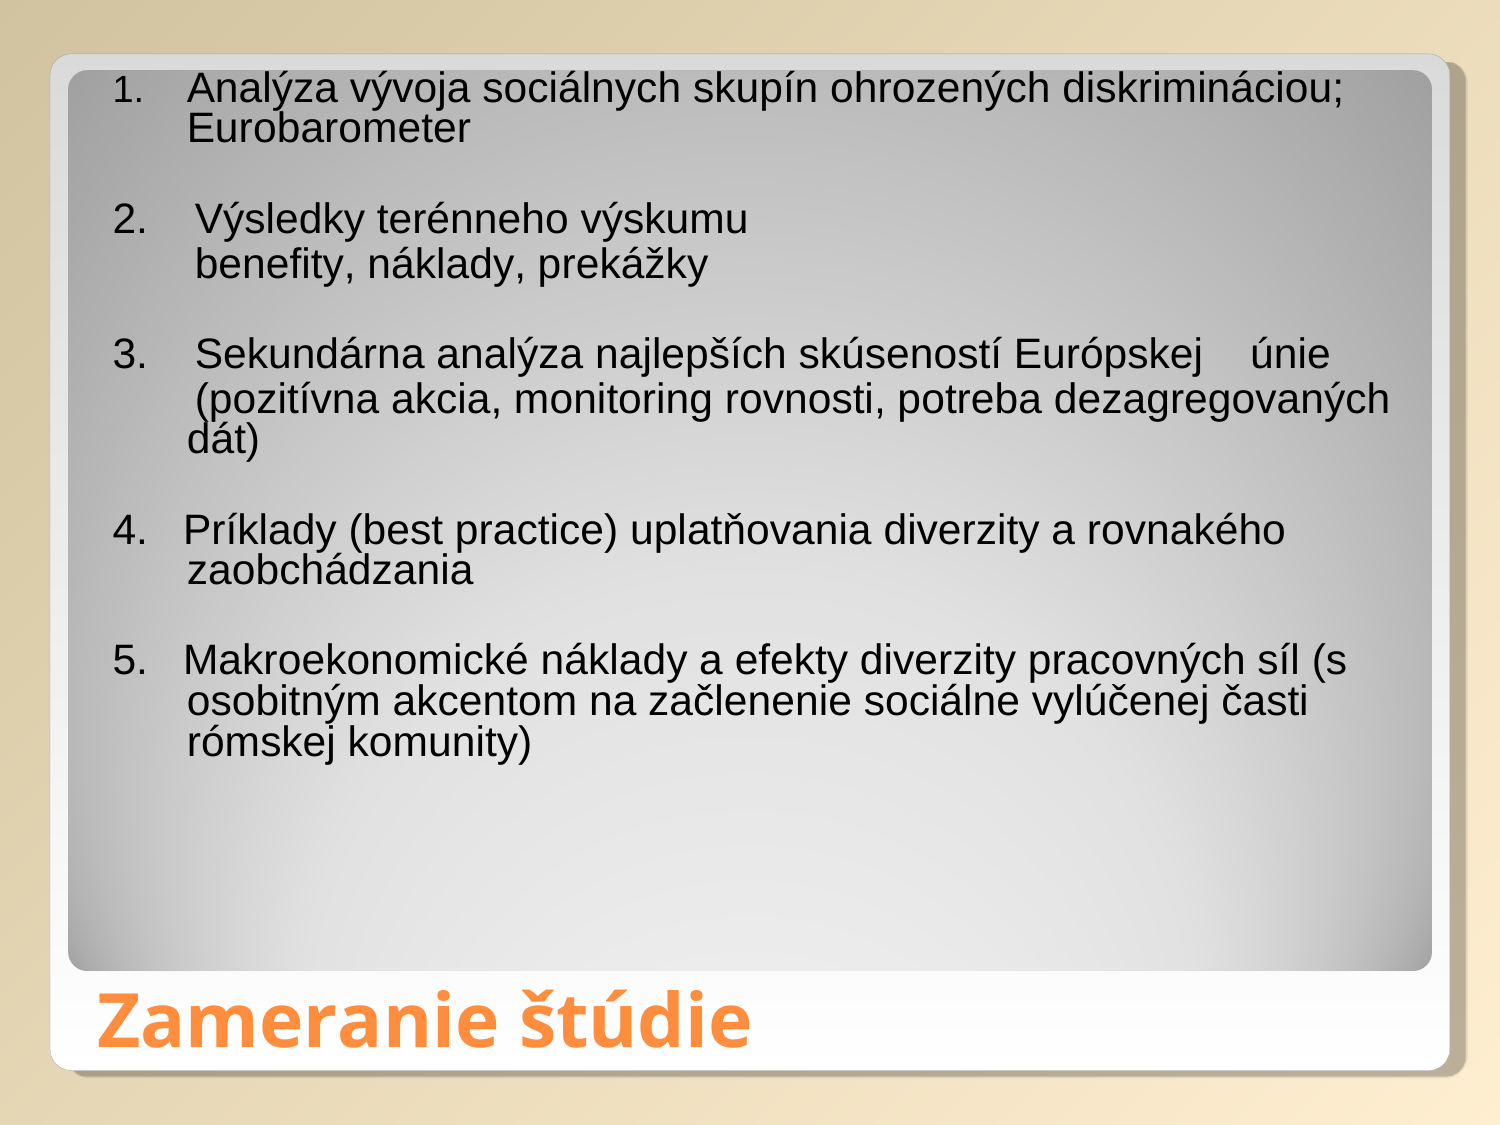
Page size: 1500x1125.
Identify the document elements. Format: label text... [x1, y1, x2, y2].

list Analýza vývoja sociálnych skupín ohrozených diskrimináciou; Eurobarometer 2. Výsledky terénneho výskumu benefity, náklady, prekážky 3. Sekundárna analýza najlepších skúseností Európskej únie (pozitívna akcia, monitoring rovnosti, potreba dezagregovaných dát) 4. Príklady (best practice) uplatňovania diverzity a rovnakého zaobchádzania 5. Makroekonomické náklady a efekty diverzity pracovných síl (s osobitným akcentom na začlenenie sociálne vylúčenej časti rómskej komunity) [82, 54, 1426, 774]
picture [67, 69, 1433, 972]
title Zameranie štúdie [82, 817, 1426, 1071]
